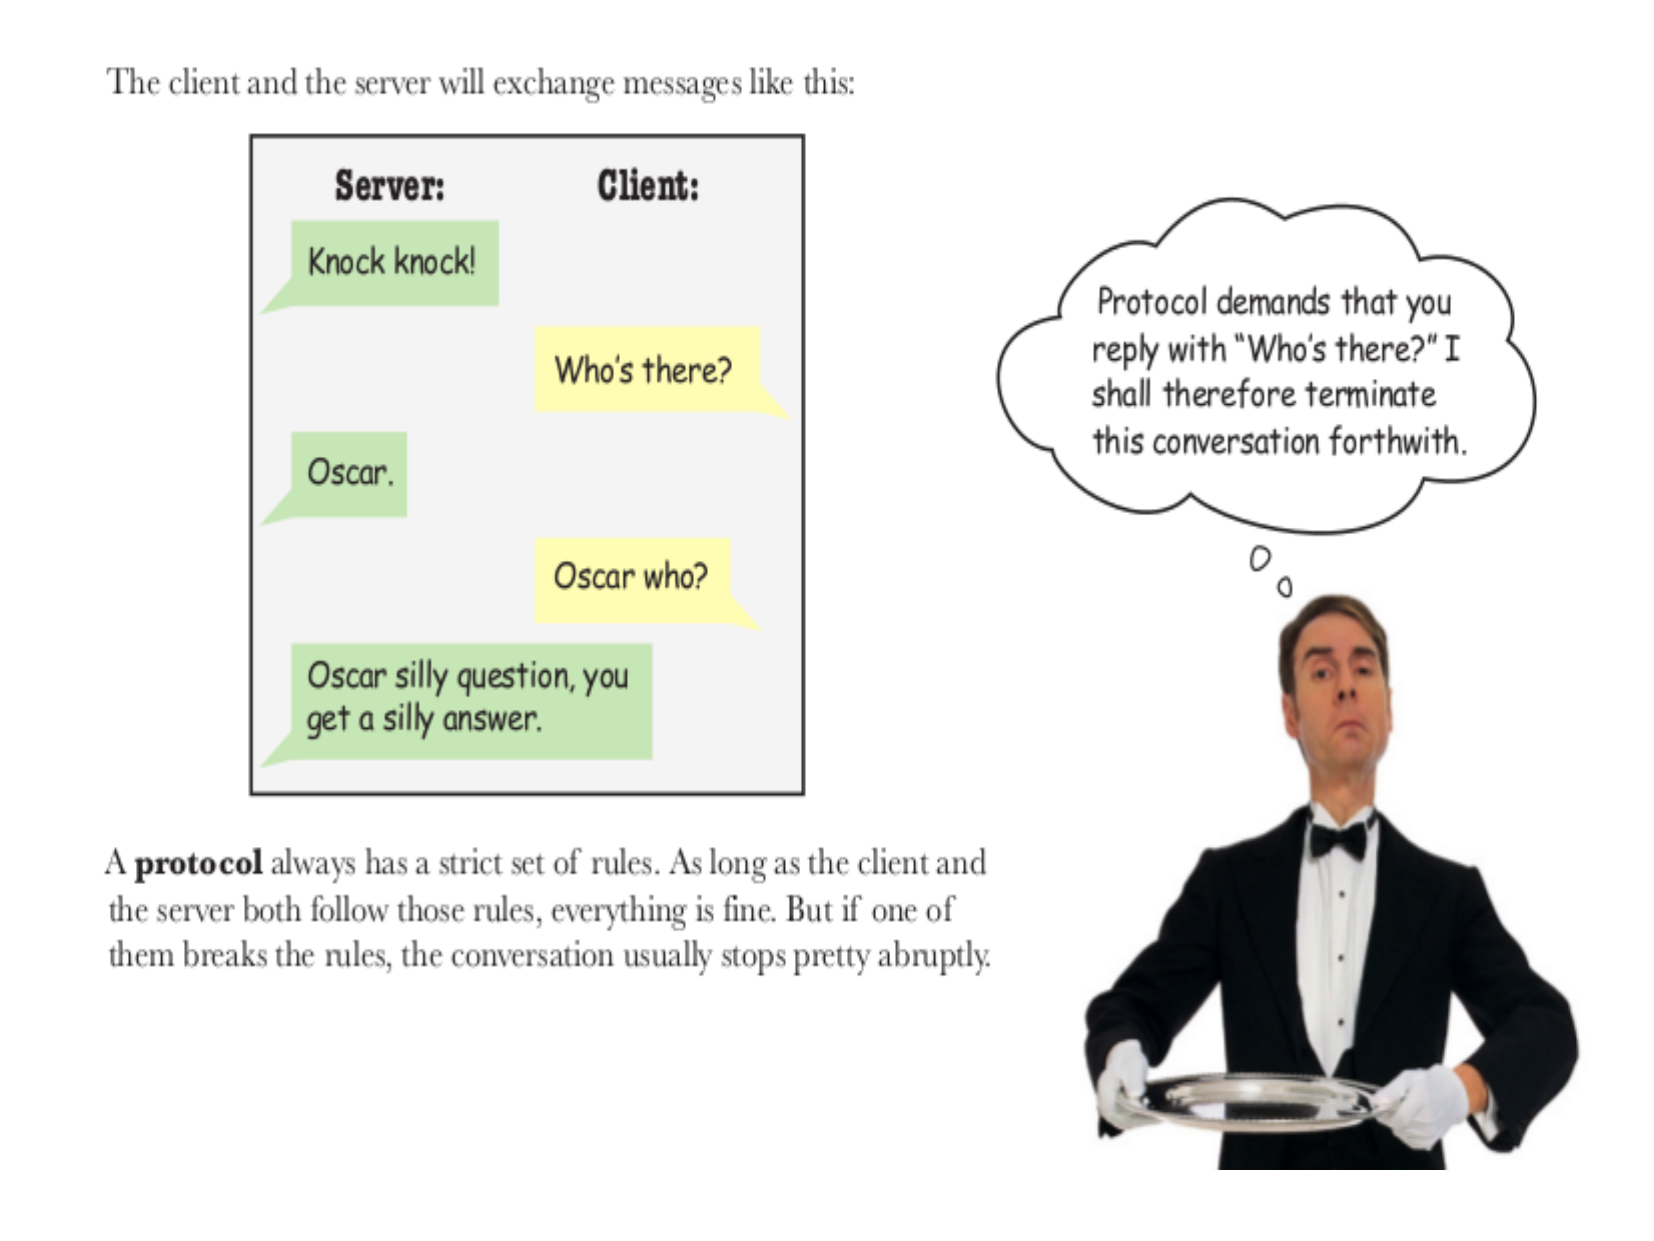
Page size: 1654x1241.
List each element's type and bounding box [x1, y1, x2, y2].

picture [59, 47, 1607, 1170]
